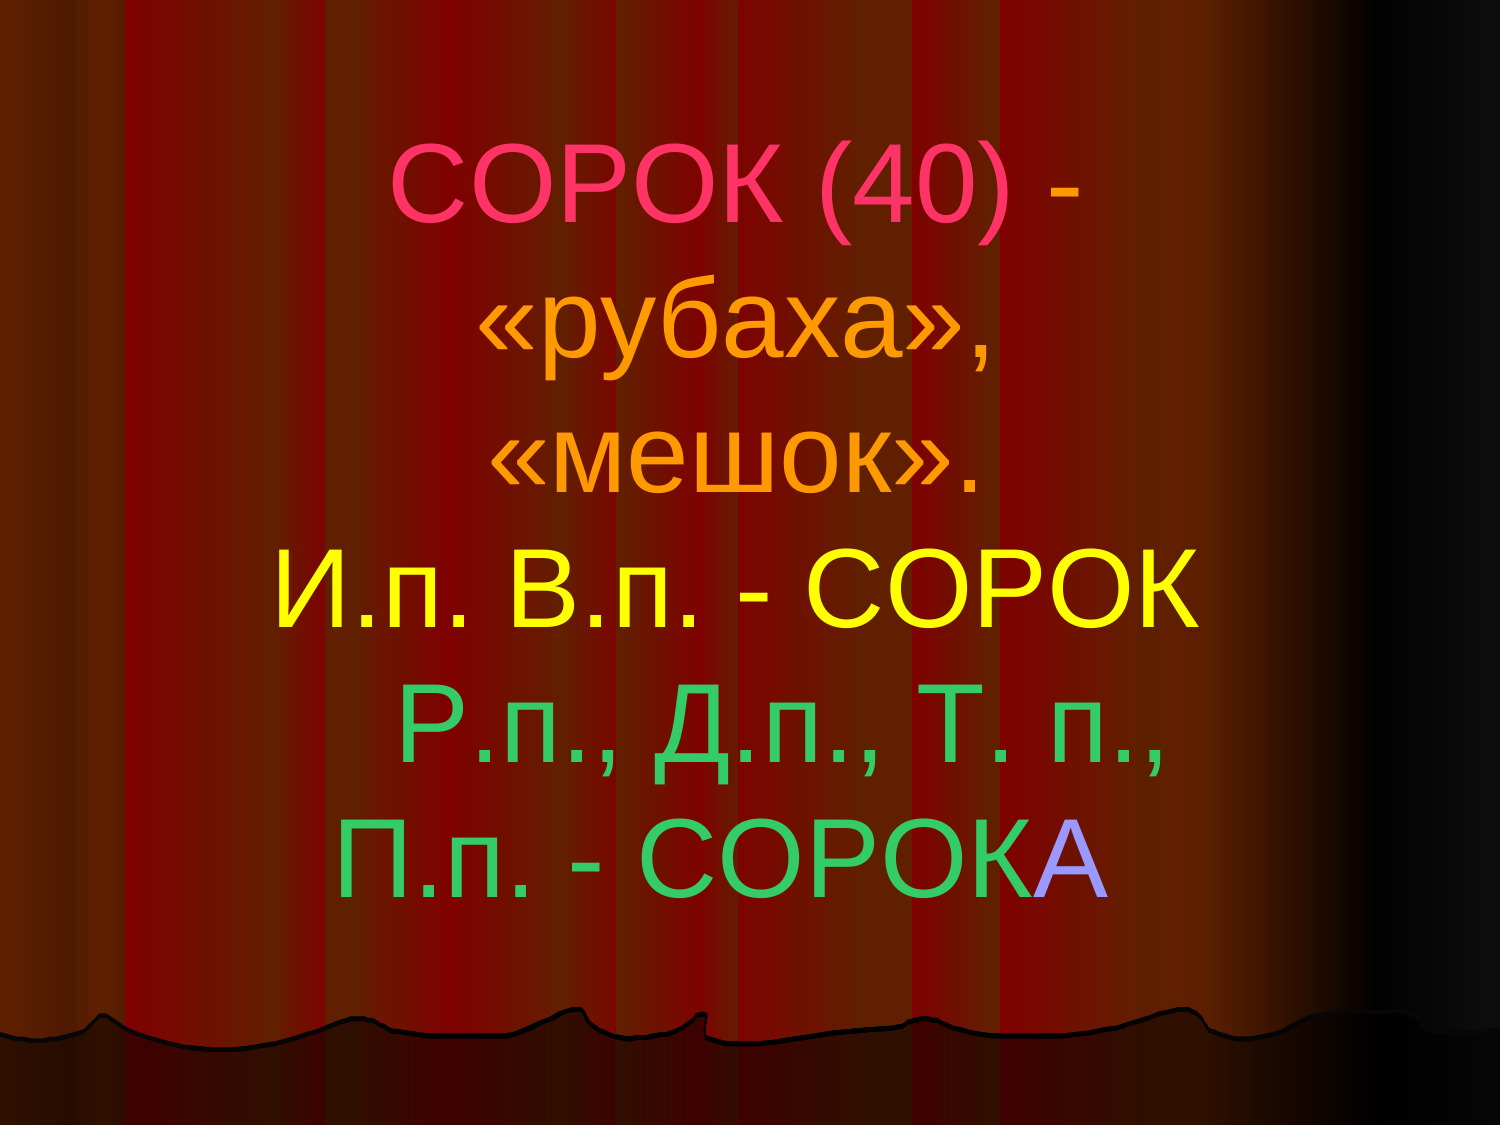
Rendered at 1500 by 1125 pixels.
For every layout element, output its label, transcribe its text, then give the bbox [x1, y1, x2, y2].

text_box СОРОК (40) - «рубаха», «мешок». И.п. В.п. - СОРОК Р.п., Д.п., Т. п., П.п. - СОРОКА [206, 101, 1266, 928]
